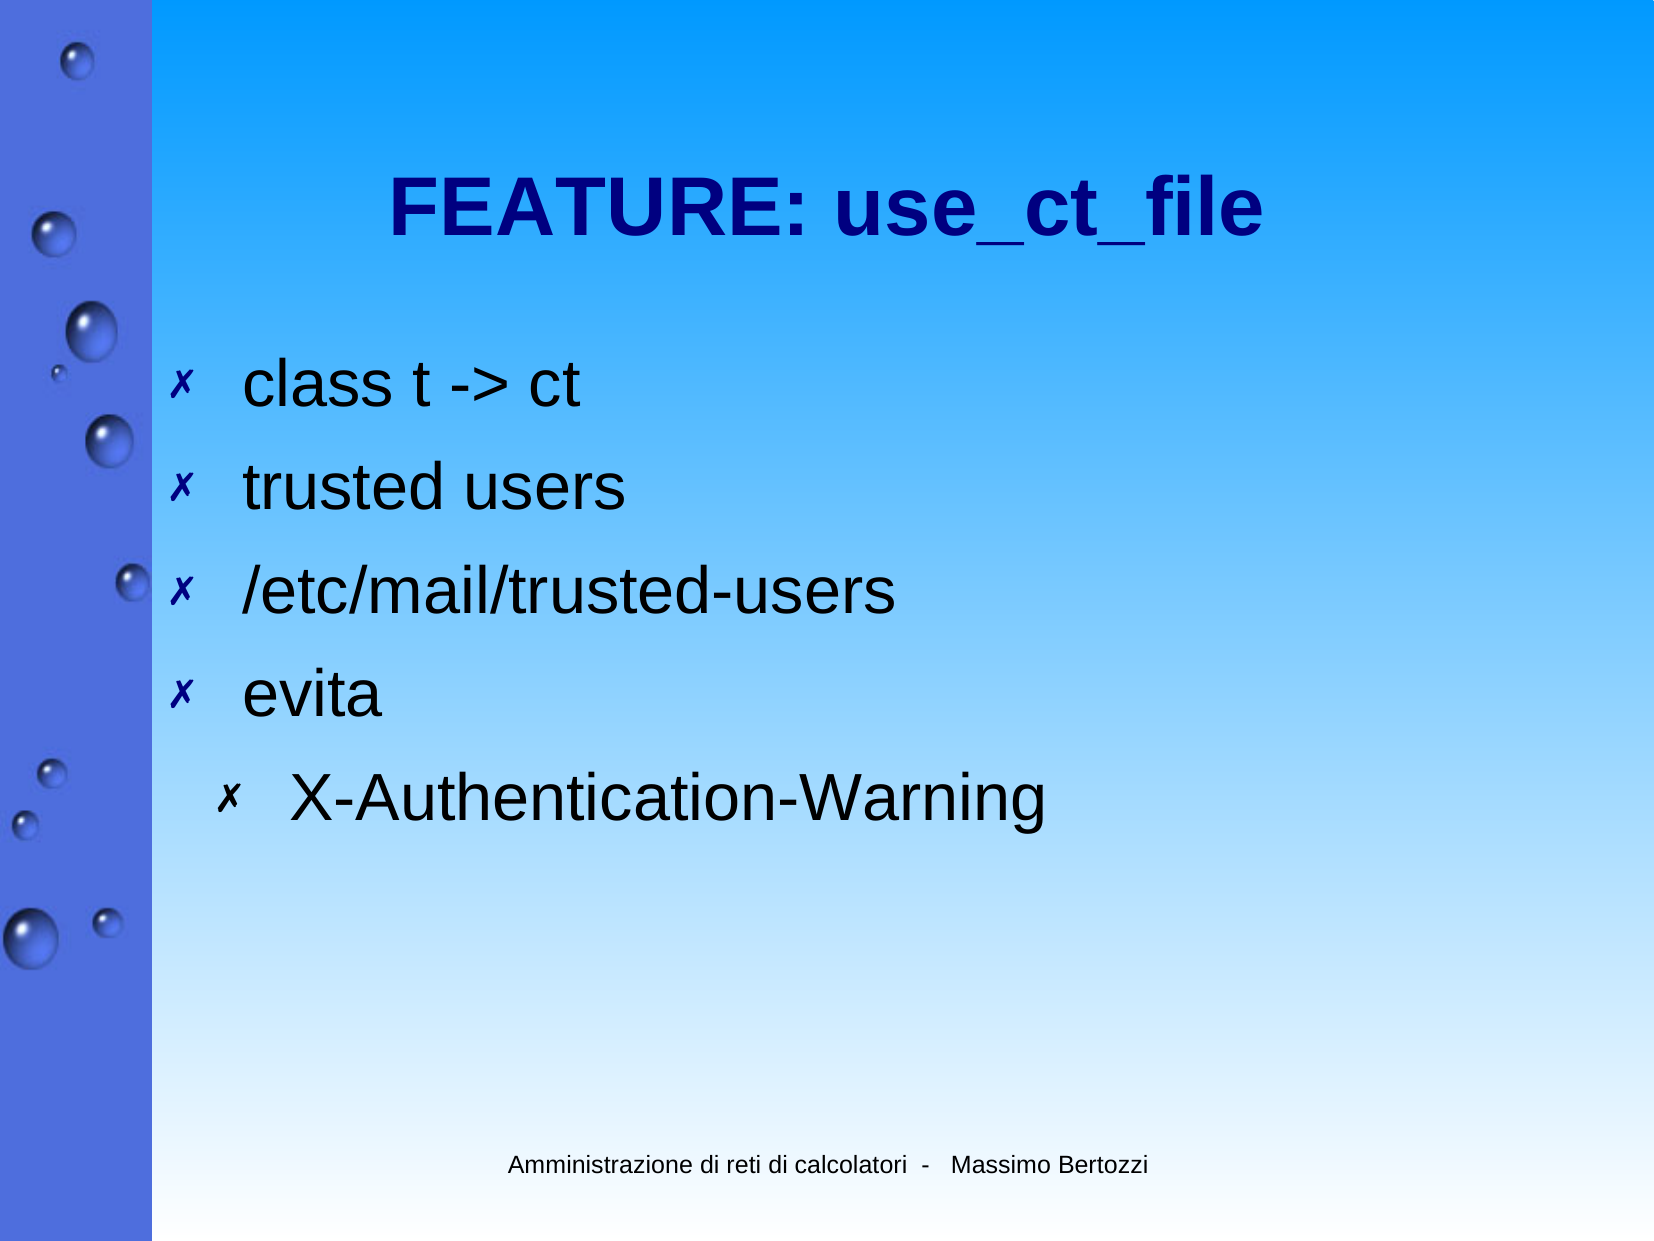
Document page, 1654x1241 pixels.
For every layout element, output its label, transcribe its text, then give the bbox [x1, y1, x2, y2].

list class t -> ct trusted users /etc/mail/trusted-users evita X-Authentication-Warning [159, 346, 1572, 1128]
picture [0, 0, 152, 1241]
title FEATURE: use_ct_file [121, 102, 1534, 311]
